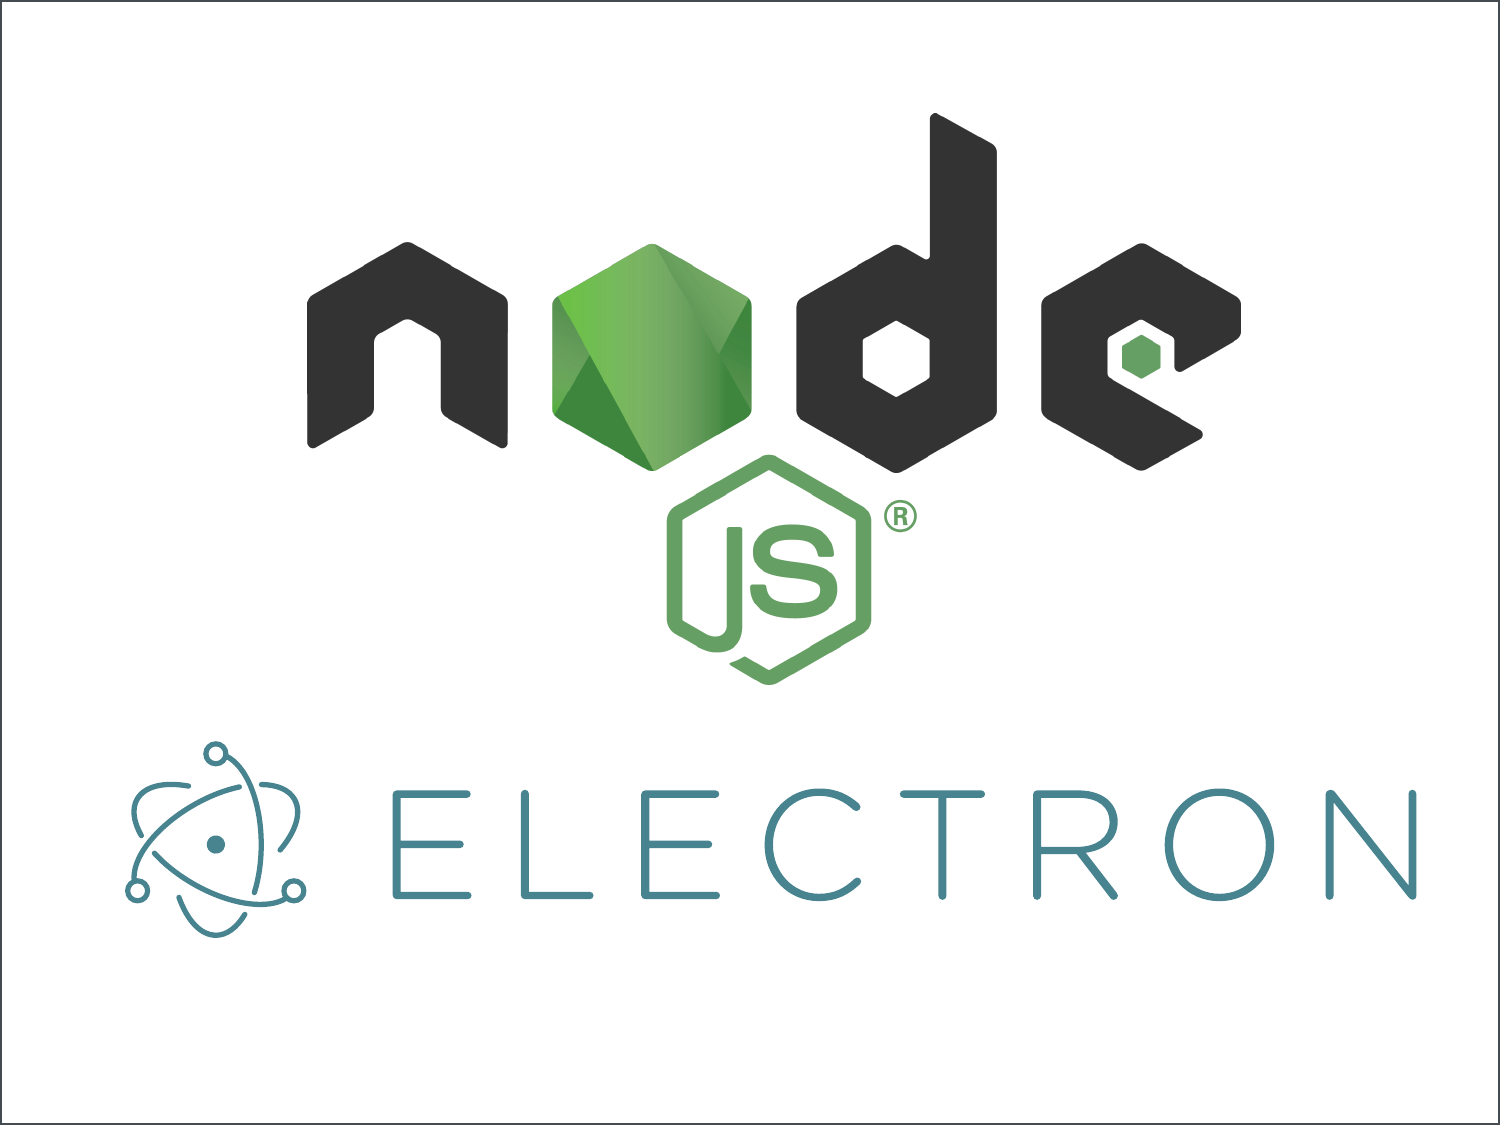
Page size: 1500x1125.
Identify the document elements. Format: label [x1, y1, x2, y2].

text_box [0, 0, 1500, 1125]
picture [307, 113, 1241, 686]
picture [124, 740, 1418, 940]
